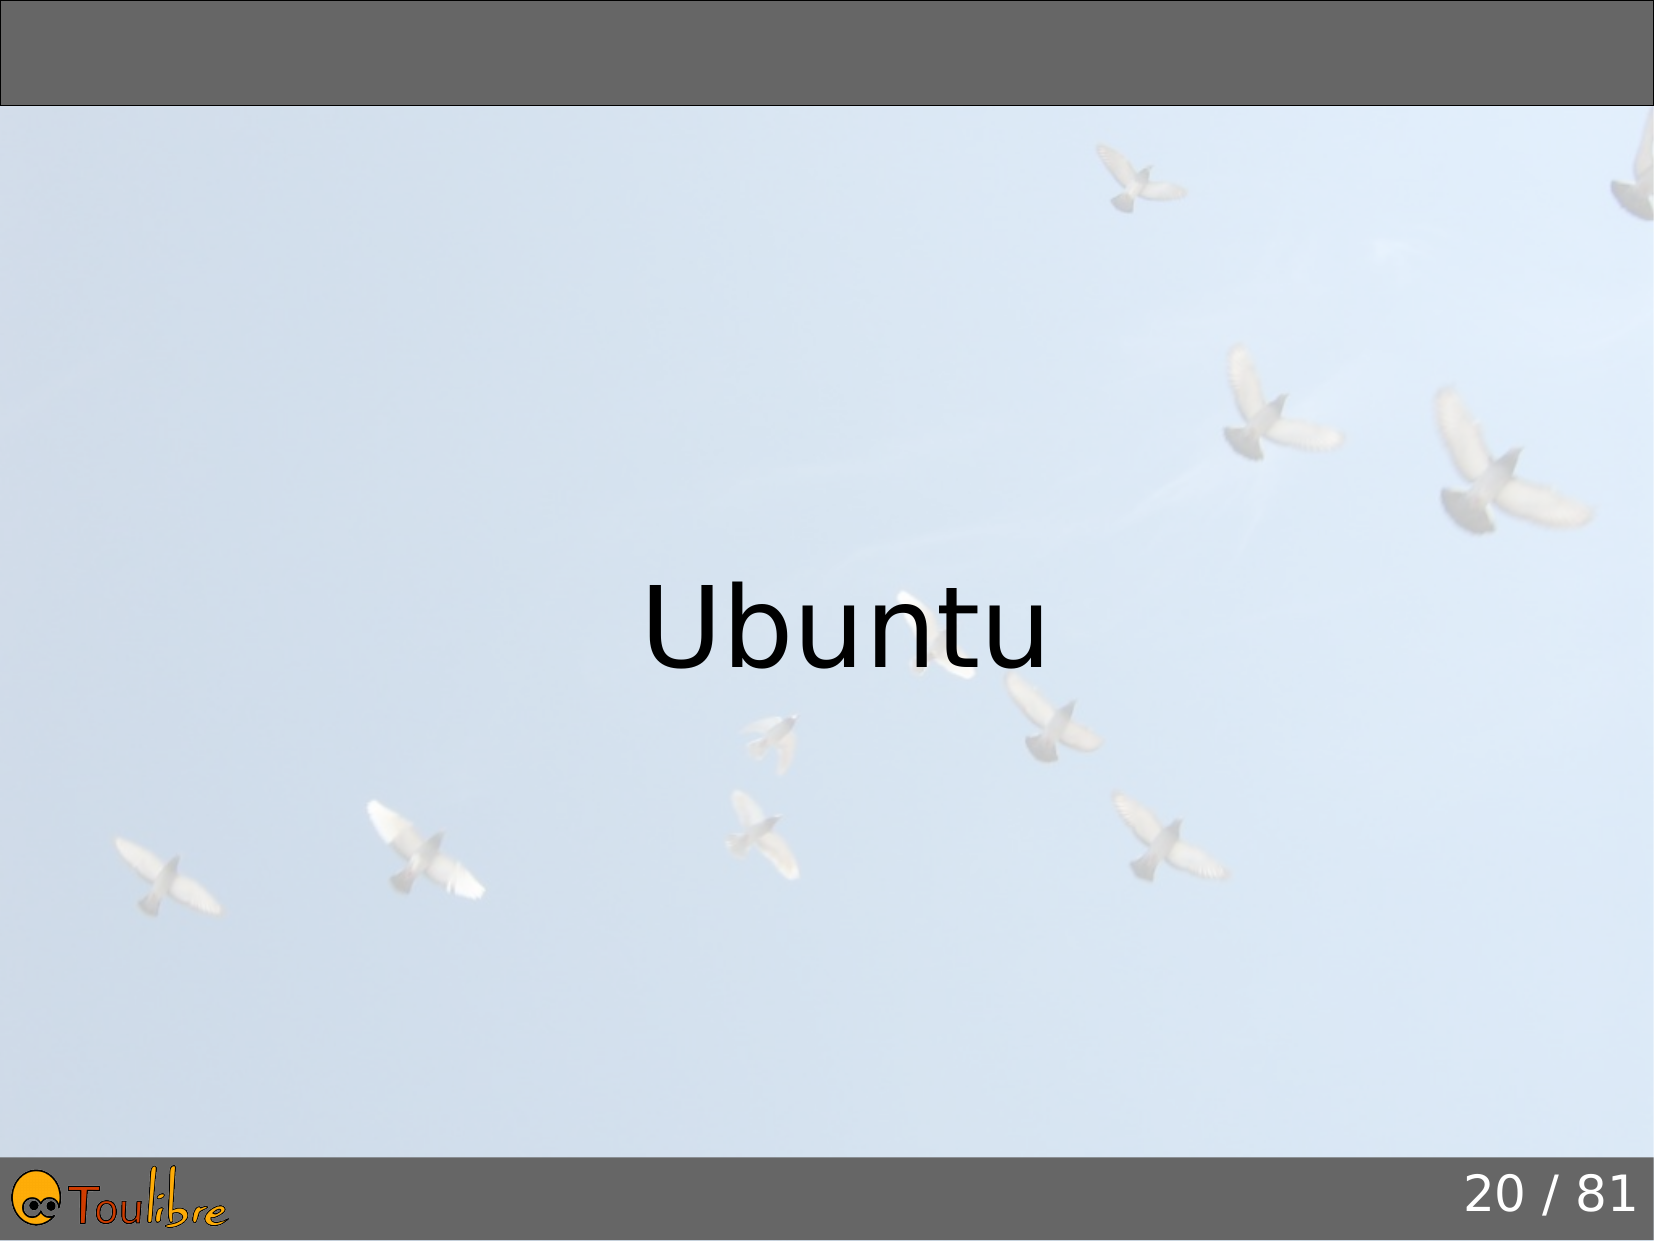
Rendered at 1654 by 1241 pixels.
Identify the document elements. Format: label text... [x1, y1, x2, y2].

subtitle Ubuntu [47, 165, 1609, 1091]
picture [11, 1165, 229, 1228]
